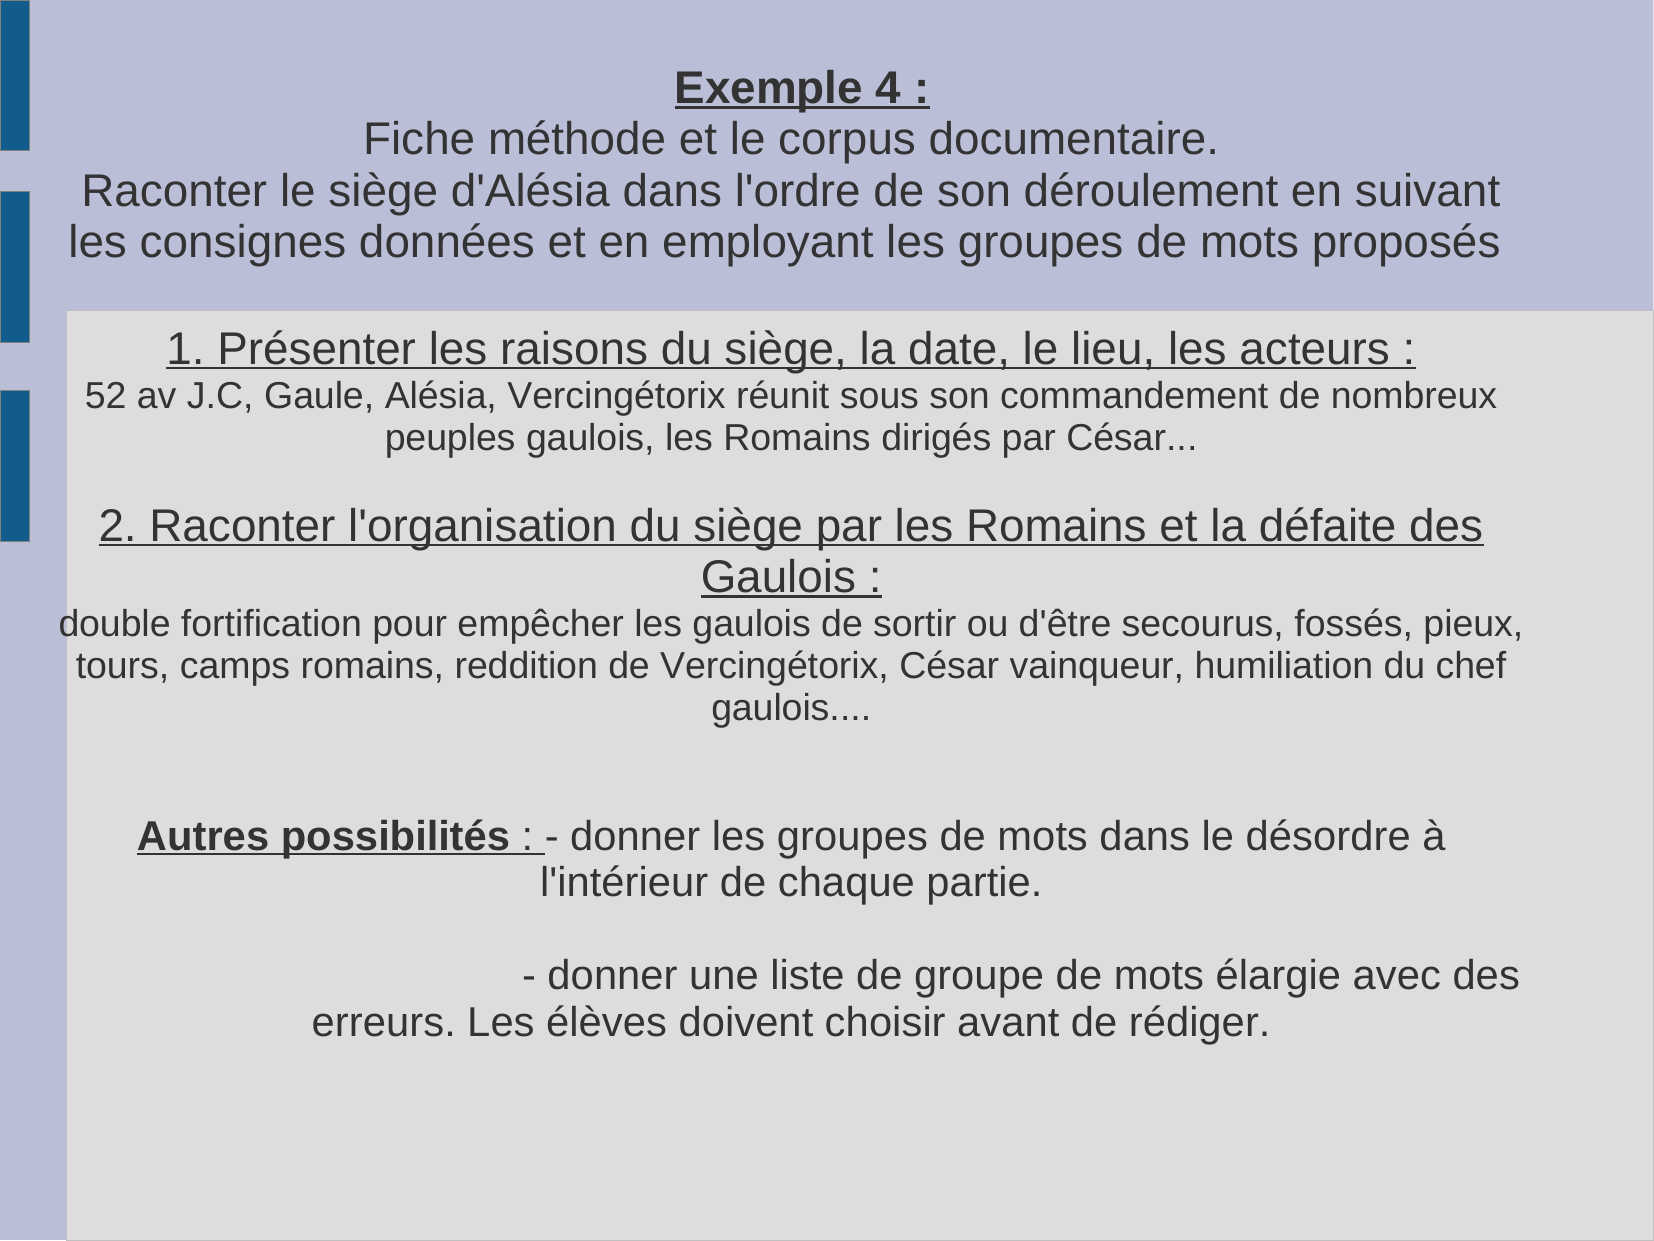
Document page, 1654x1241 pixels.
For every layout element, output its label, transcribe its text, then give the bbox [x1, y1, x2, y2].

title Exemple 4 : Fiche méthode et le corpus documentaire. Raconter le siège d'Alésia dans l'ordre de son déroulement en suivant les consignes données et en employant les groupes de mots proposés 1. Présenter les raisons du siège, la date, le lieu, les acteurs : 52 av J.C, Gaule, Alésia, Vercingétorix réunit sous son commandement de nombreux peuples gaulois, les Romains dirigés par César... 2. Raconter l'organisation du siège par les Romains et la défaite des Gaulois : double fortification pour empêcher les gaulois de sortir ou d'être secourus, fossés, pieux, tours, camps romains, reddition de Vercingétorix, César vainqueur, humiliation du chef gaulois.... Autres possibilités : - donner les groupes de mots dans le désordre à l'intérieur de chaque partie. - donner une liste de groupe de mots élargie avec des erreurs. Les élèves doivent choisir avant de rédiger. [47, 60, 1536, 1047]
